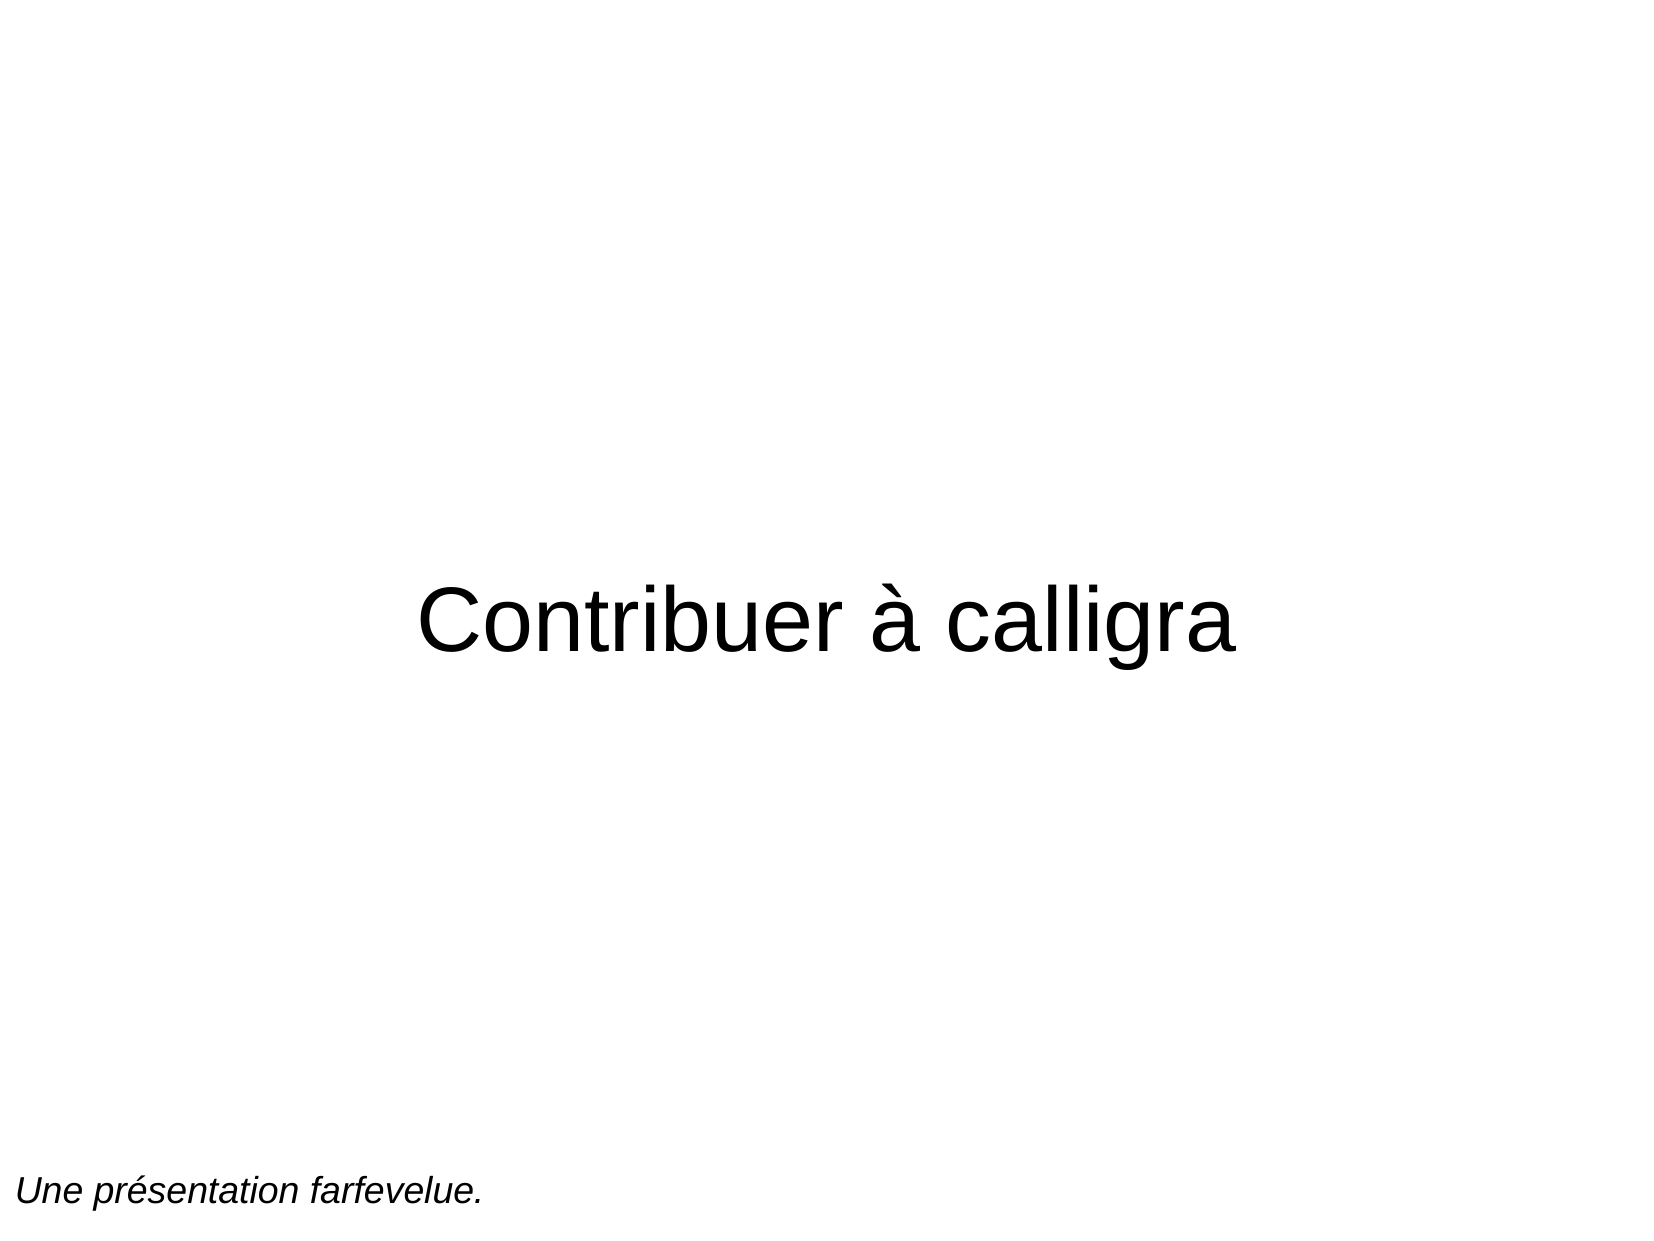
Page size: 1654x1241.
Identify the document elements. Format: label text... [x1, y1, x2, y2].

text_box Contribuer à calligra [82, 561, 1571, 679]
text_box Une présentation farfevelue. [0, 1162, 1654, 1241]
